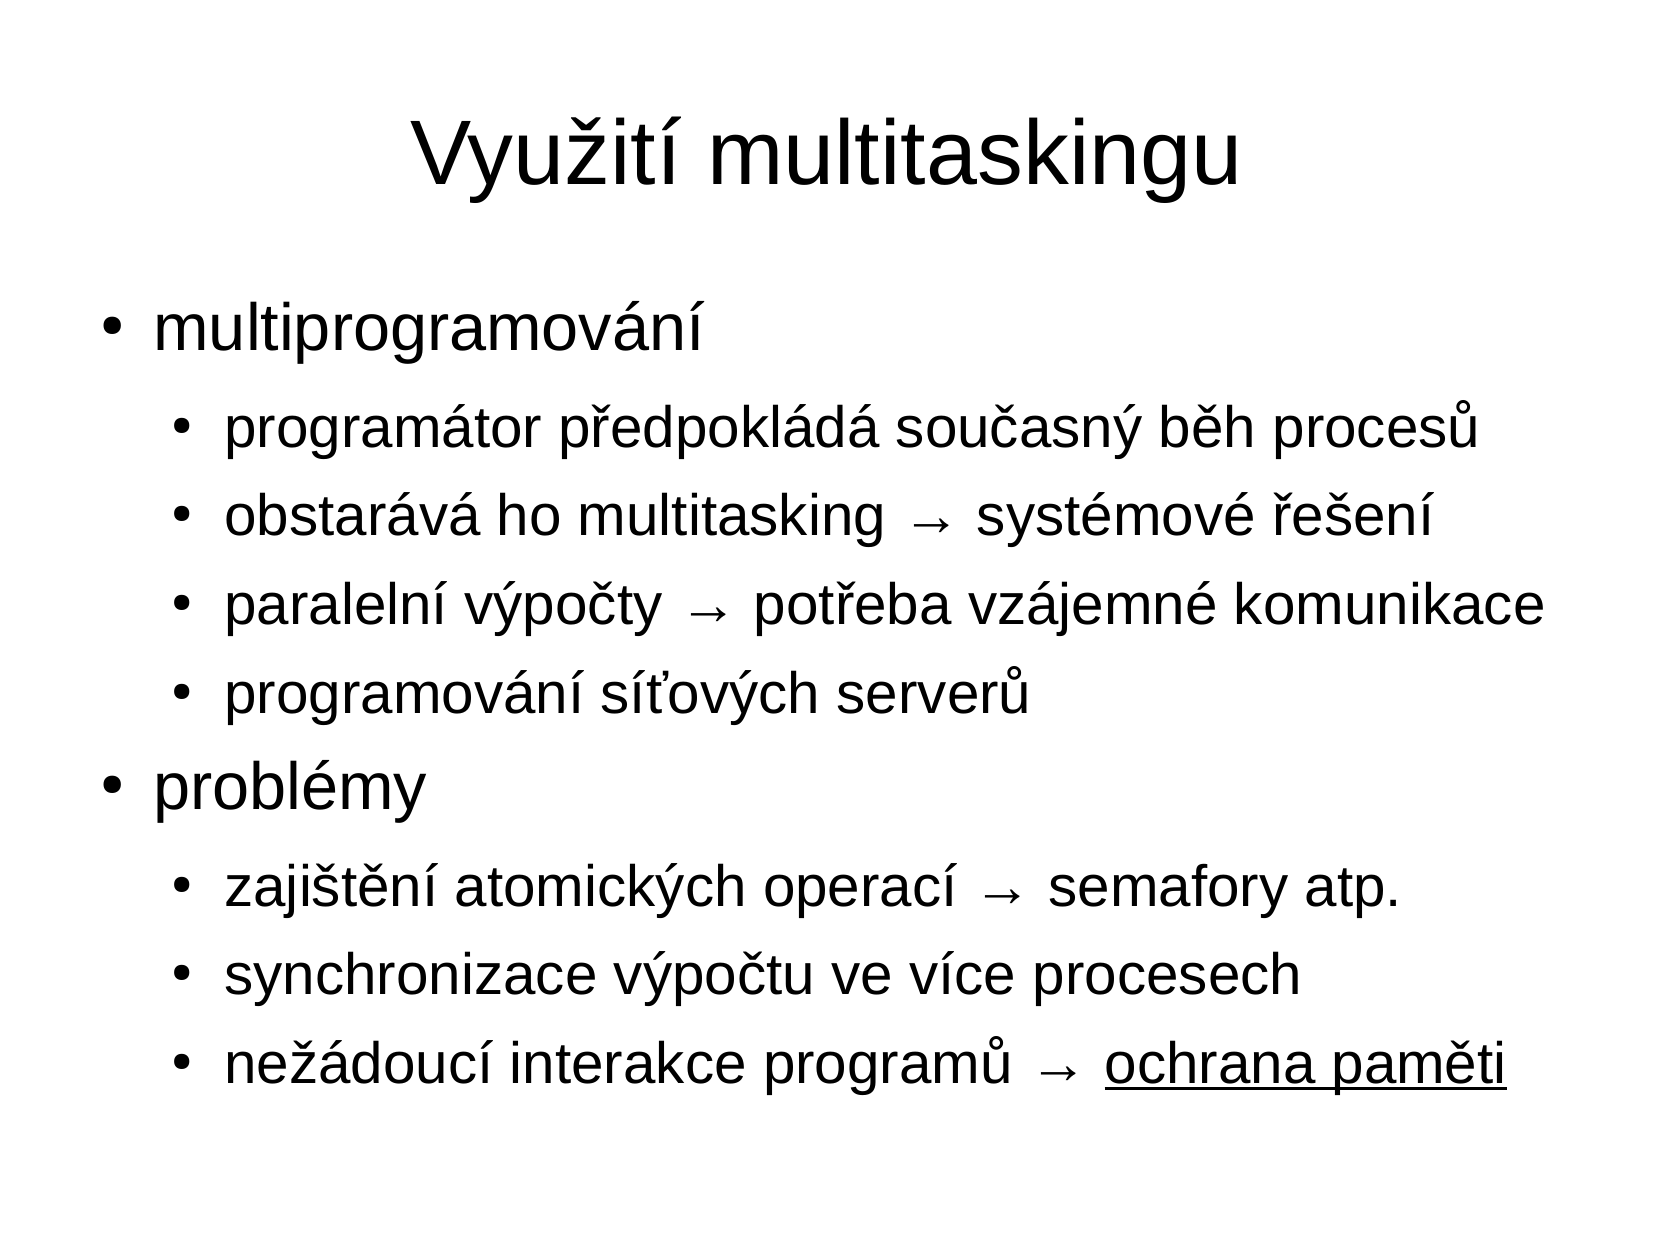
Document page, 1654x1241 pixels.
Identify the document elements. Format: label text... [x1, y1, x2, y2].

title Využití multitaskingu [82, 56, 1571, 250]
list multiprogramování programátor předpokládá současný běh procesů obstarává ho multitasking → systémové řešení paralelní výpočty → potřeba vzájemné komunikace programování síťových serverů problémy zajištění atomických operací → semafory atp. synchronizace výpočtu ve více procesech nežádoucí interakce programů → ochrana paměti [82, 290, 1571, 1096]
